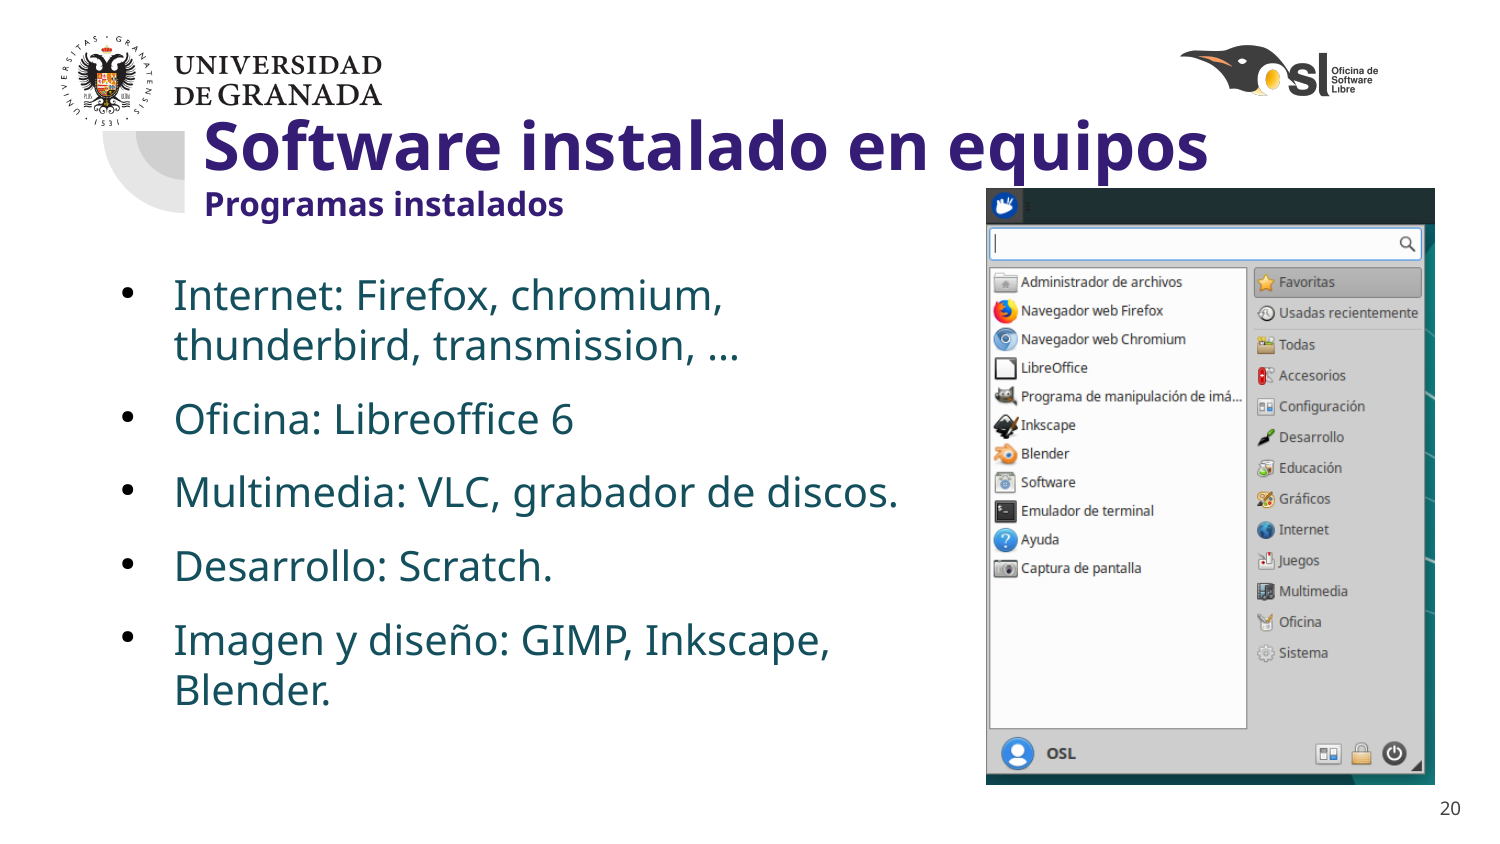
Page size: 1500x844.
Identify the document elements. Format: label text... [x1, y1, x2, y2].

slide_number <número> [1386, 777, 1477, 842]
picture [1176, 25, 1404, 115]
picture [61, 36, 382, 126]
title Software instalado en equipos Programas instalados [188, 106, 1343, 221]
picture [986, 188, 1435, 785]
list Internet: Firefox, chromium, thunderbird, transmission, … Oficina: Libreoffice 6 Multimedia: VLC, grabador de discos. Desarrollo: Scratch. Imagen y diseño: GIMP, Inkscape, Blender. [87, 253, 975, 780]
